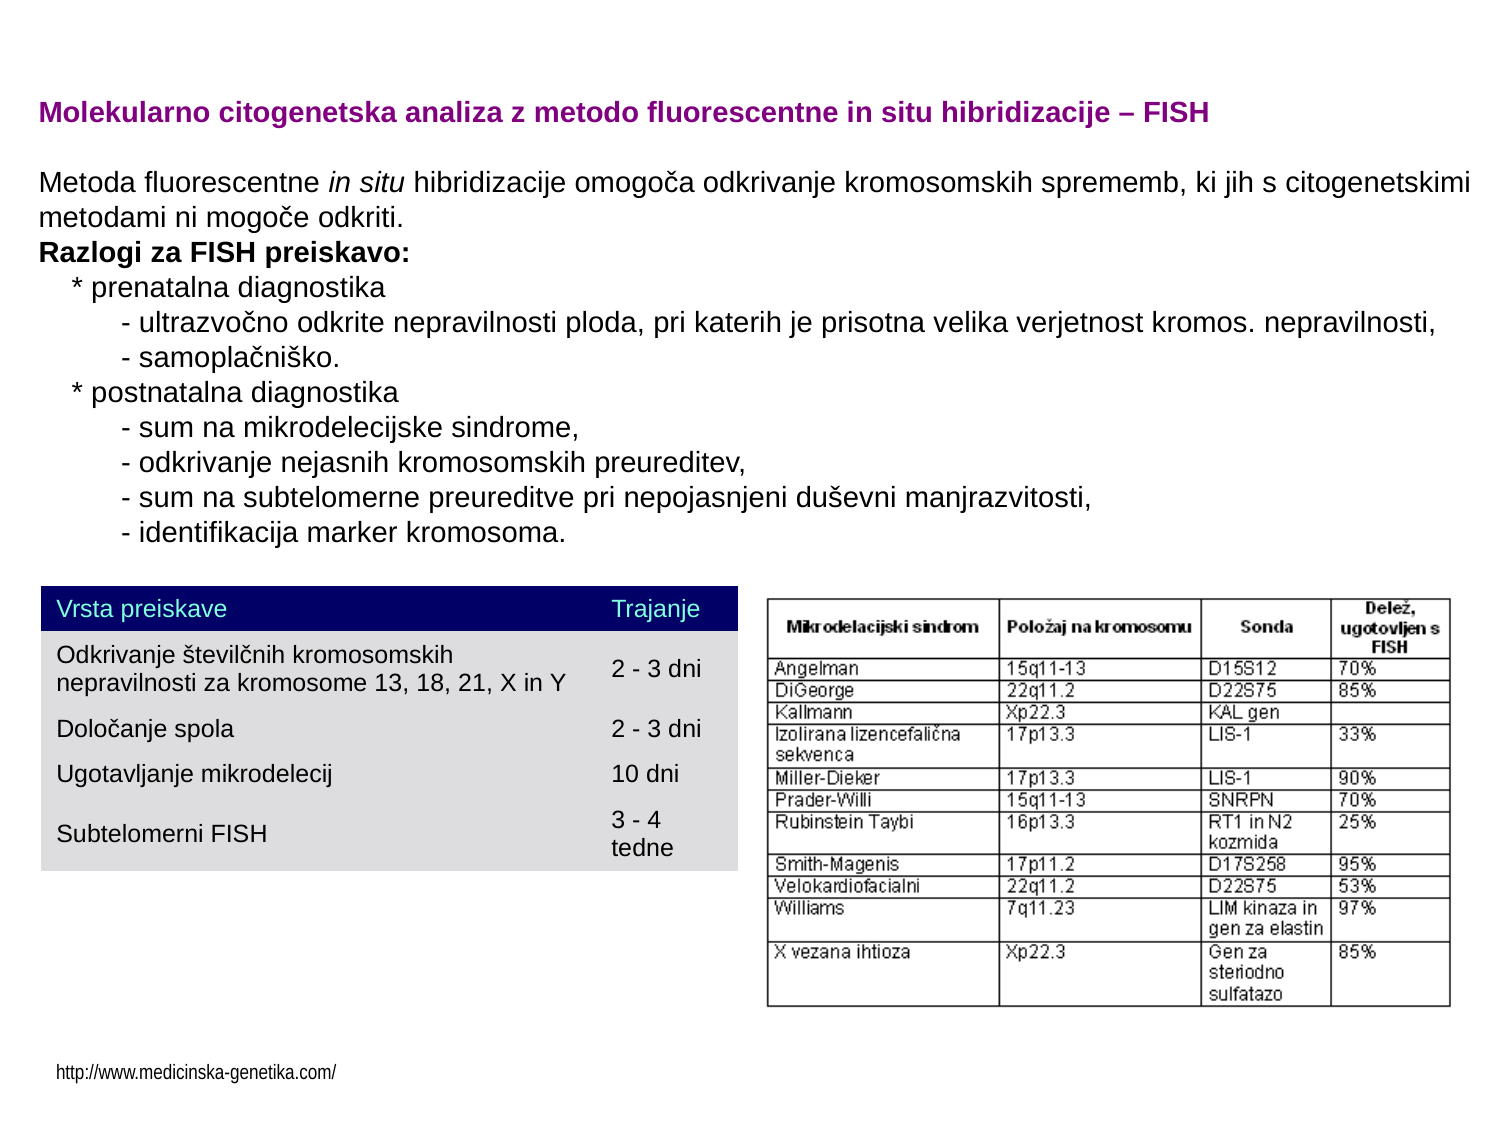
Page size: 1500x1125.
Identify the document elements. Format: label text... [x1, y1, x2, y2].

text_box http://www.medicinska-genetika.com/ [41, 1051, 352, 1091]
table_cell Subtelomerni FISH [41, 796, 596, 871]
picture [761, 591, 1462, 1015]
table_cell 2 - 3 dni [596, 706, 738, 751]
table_cell 3 - 4 tedne [596, 796, 738, 871]
text_box Molekularno citogenetska analiza z metodo fluorescentne in situ hibridizacije – FISH Metoda fluorescentne in situ hibridizacije omogoča odkrivanje kromosomskih sprememb, ki jih s citogenetskimi metodami ni mogoče odkriti. Razlogi za FISH preiskavo: * prenatalna diagnostika - ultrazvočno odkrite nepravilnosti ploda, pri katerih je prisotna velika verjetnost kromos. nepravilnosti, - samoplačniško. * postnatalna diagnostika - sum na mikrodelecijske sindrome, - odkrivanje nejasnih kromosomskih preureditev, - sum na subtelomerne preureditve pri nepojasnjeni duševni manjrazvitosti, - identifikacija marker kromosoma. [23, 86, 1496, 591]
table_header Vrsta preiskave [41, 586, 596, 631]
table_header Trajanje [596, 586, 738, 631]
table_cell 10 dni [596, 751, 738, 796]
table_cell Določanje spola [41, 706, 596, 751]
table_cell Ugotavljanje mikrodelecij [41, 751, 596, 796]
table_cell Odkrivanje številčnih kromosomskih nepravilnosti za kromosome 13, 18, 21, X in Y [41, 631, 596, 706]
table_cell 2 - 3 dni [596, 631, 738, 706]
